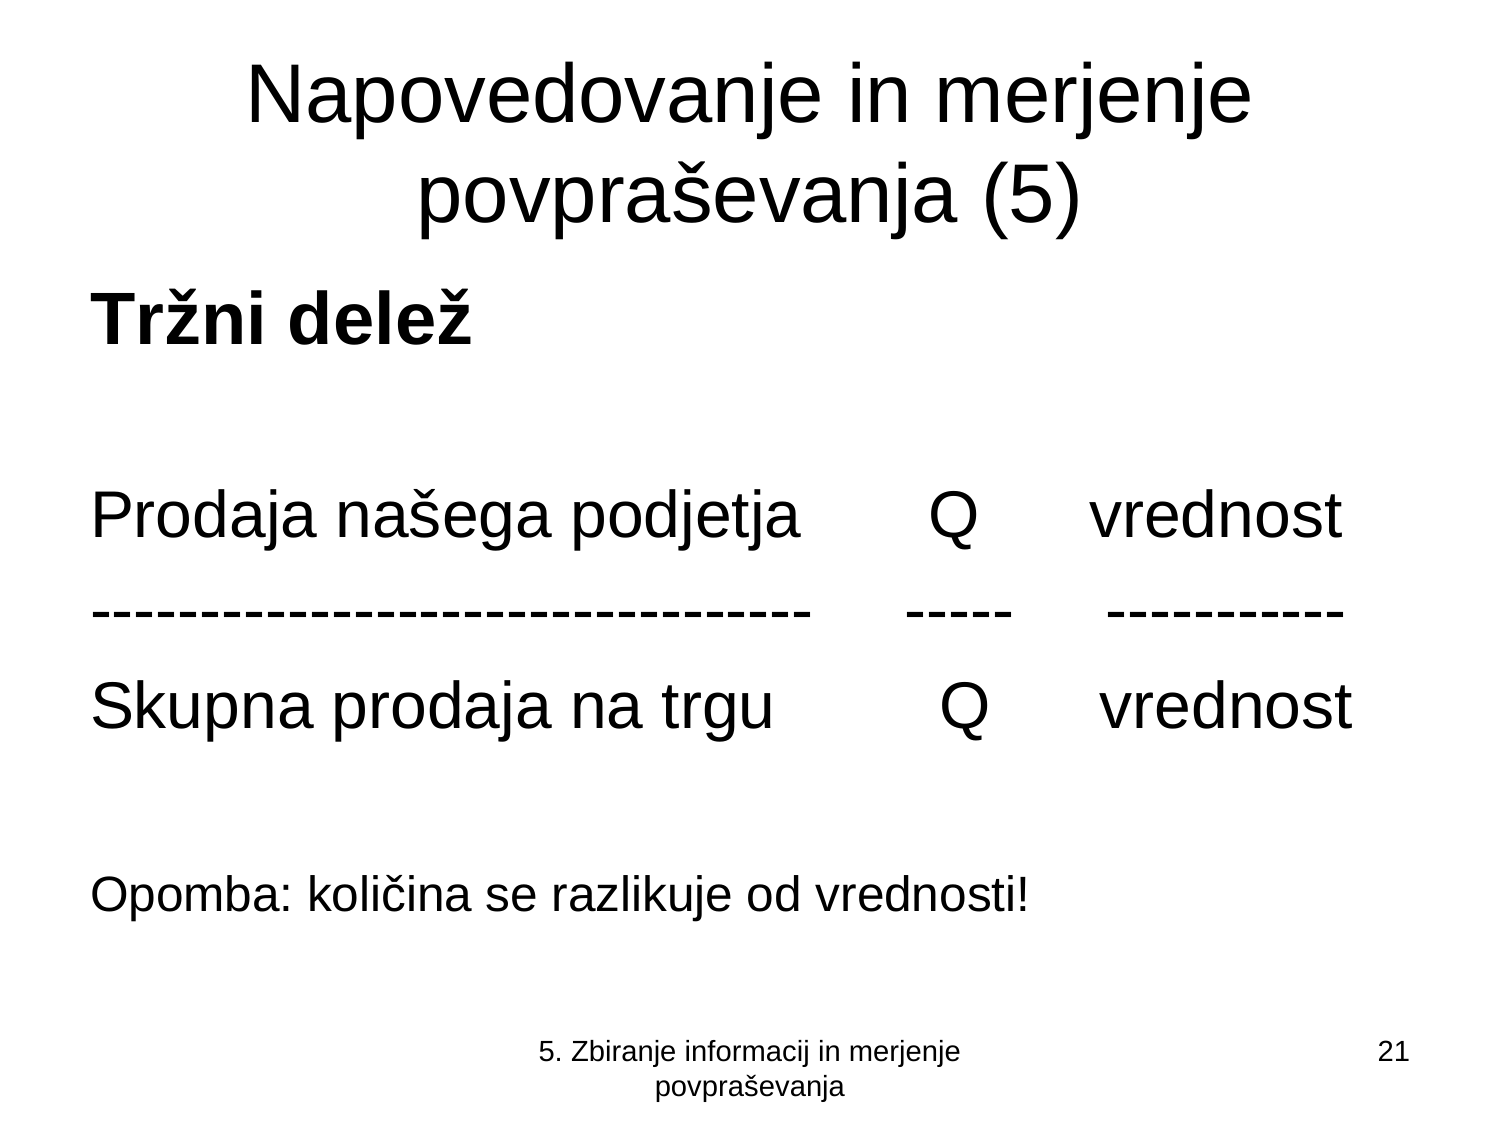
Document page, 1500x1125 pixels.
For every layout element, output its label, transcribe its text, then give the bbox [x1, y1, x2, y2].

text_box <number> [1074, 1024, 1426, 1103]
title Napovedovanje in merjenje povpraševanja (5) [75, 31, 1426, 247]
list Tržni delež Prodaja našega podjetja Q vrednost --------------------------------- ----- ----------- Skupna prodaja na trgu Q vrednost Opomba: količina se razlikuje od vrednosti! [75, 262, 1426, 1016]
text_box 5. Zbiranje informacij in merjenje povpraševanja [512, 1024, 988, 1103]
